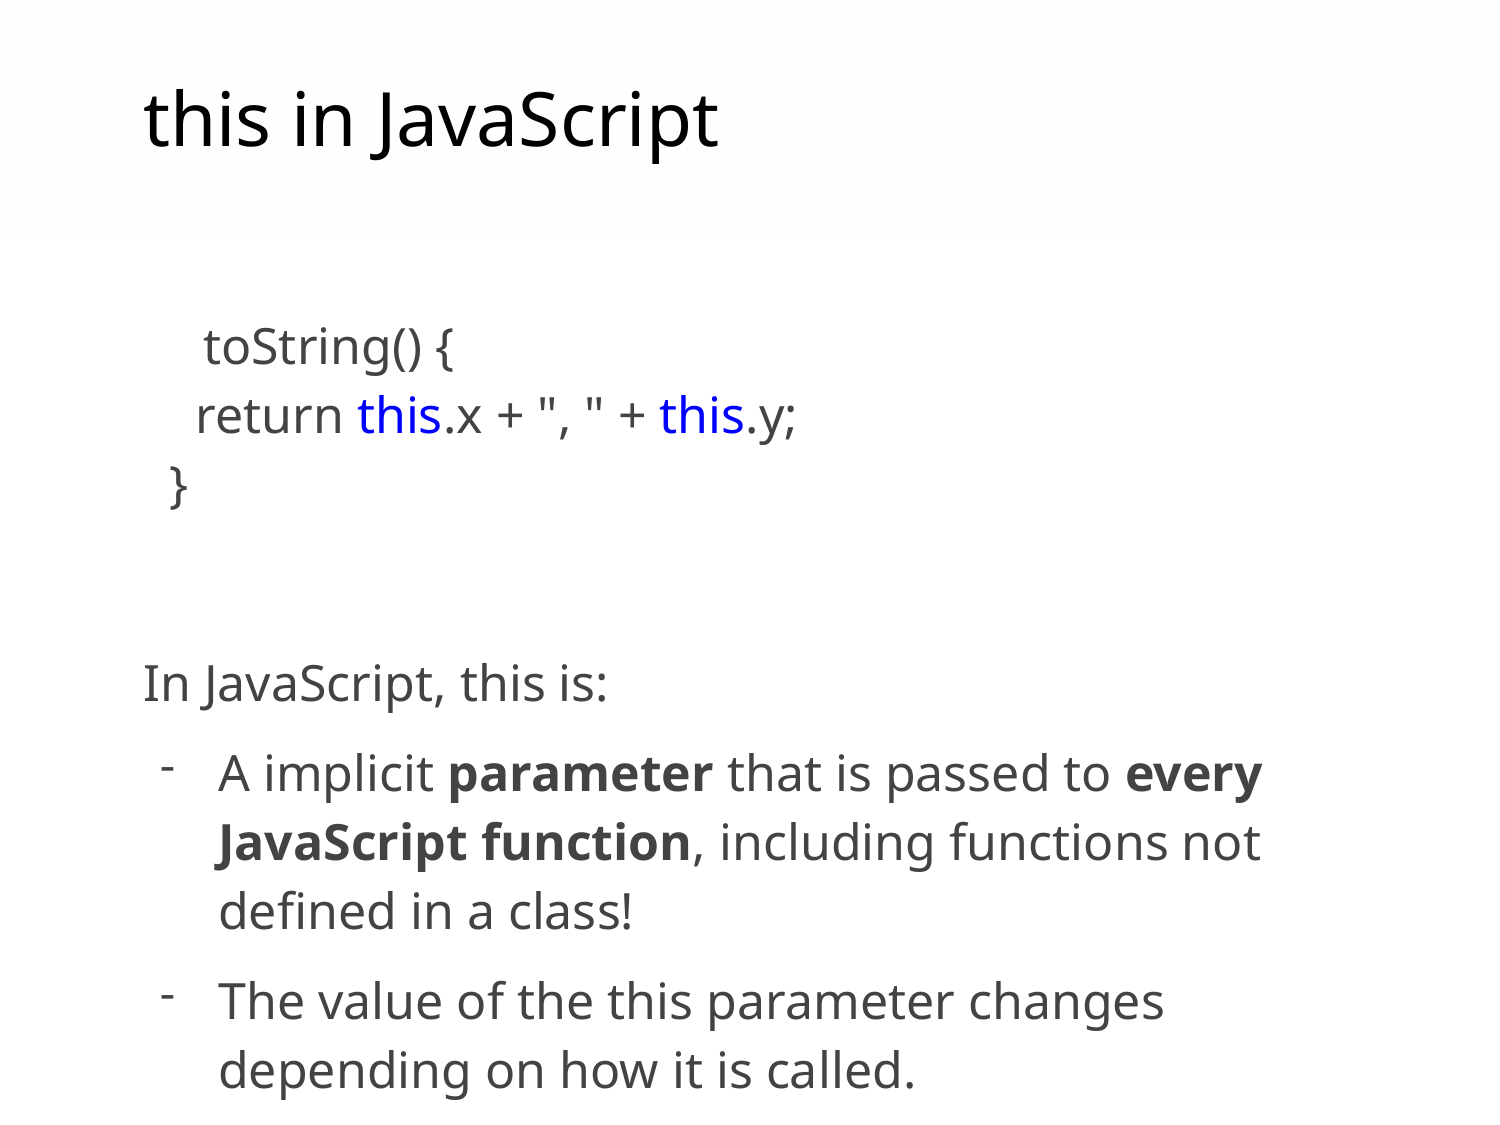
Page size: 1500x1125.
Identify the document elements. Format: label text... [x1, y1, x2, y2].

list In JavaScript, this is: A implicit parameter that is passed to every JavaScript function, including functions not defined in a class! The value of the this parameter changes depending on how it is called. [128, 627, 1418, 972]
list toString() { return this.x + ", " + this.y; } [128, 290, 1372, 553]
title this in JavaScript [128, 56, 1372, 183]
